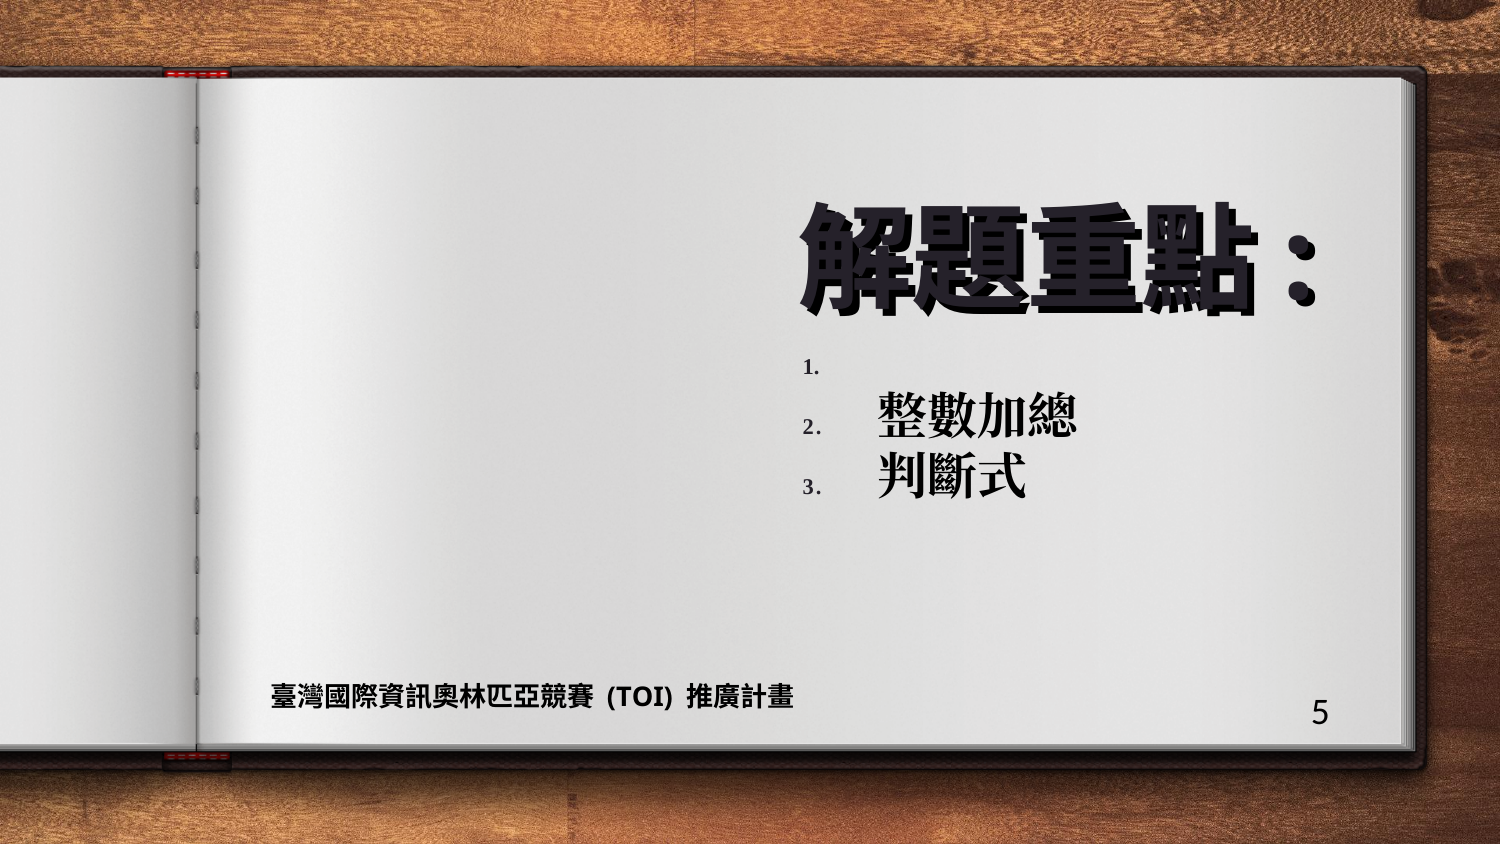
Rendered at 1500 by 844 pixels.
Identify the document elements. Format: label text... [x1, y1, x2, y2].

title 解題重點: [782, 146, 1313, 338]
subtitle 整數加總 判斷式 [787, 309, 1341, 584]
text_box 5 [1295, 672, 1386, 737]
